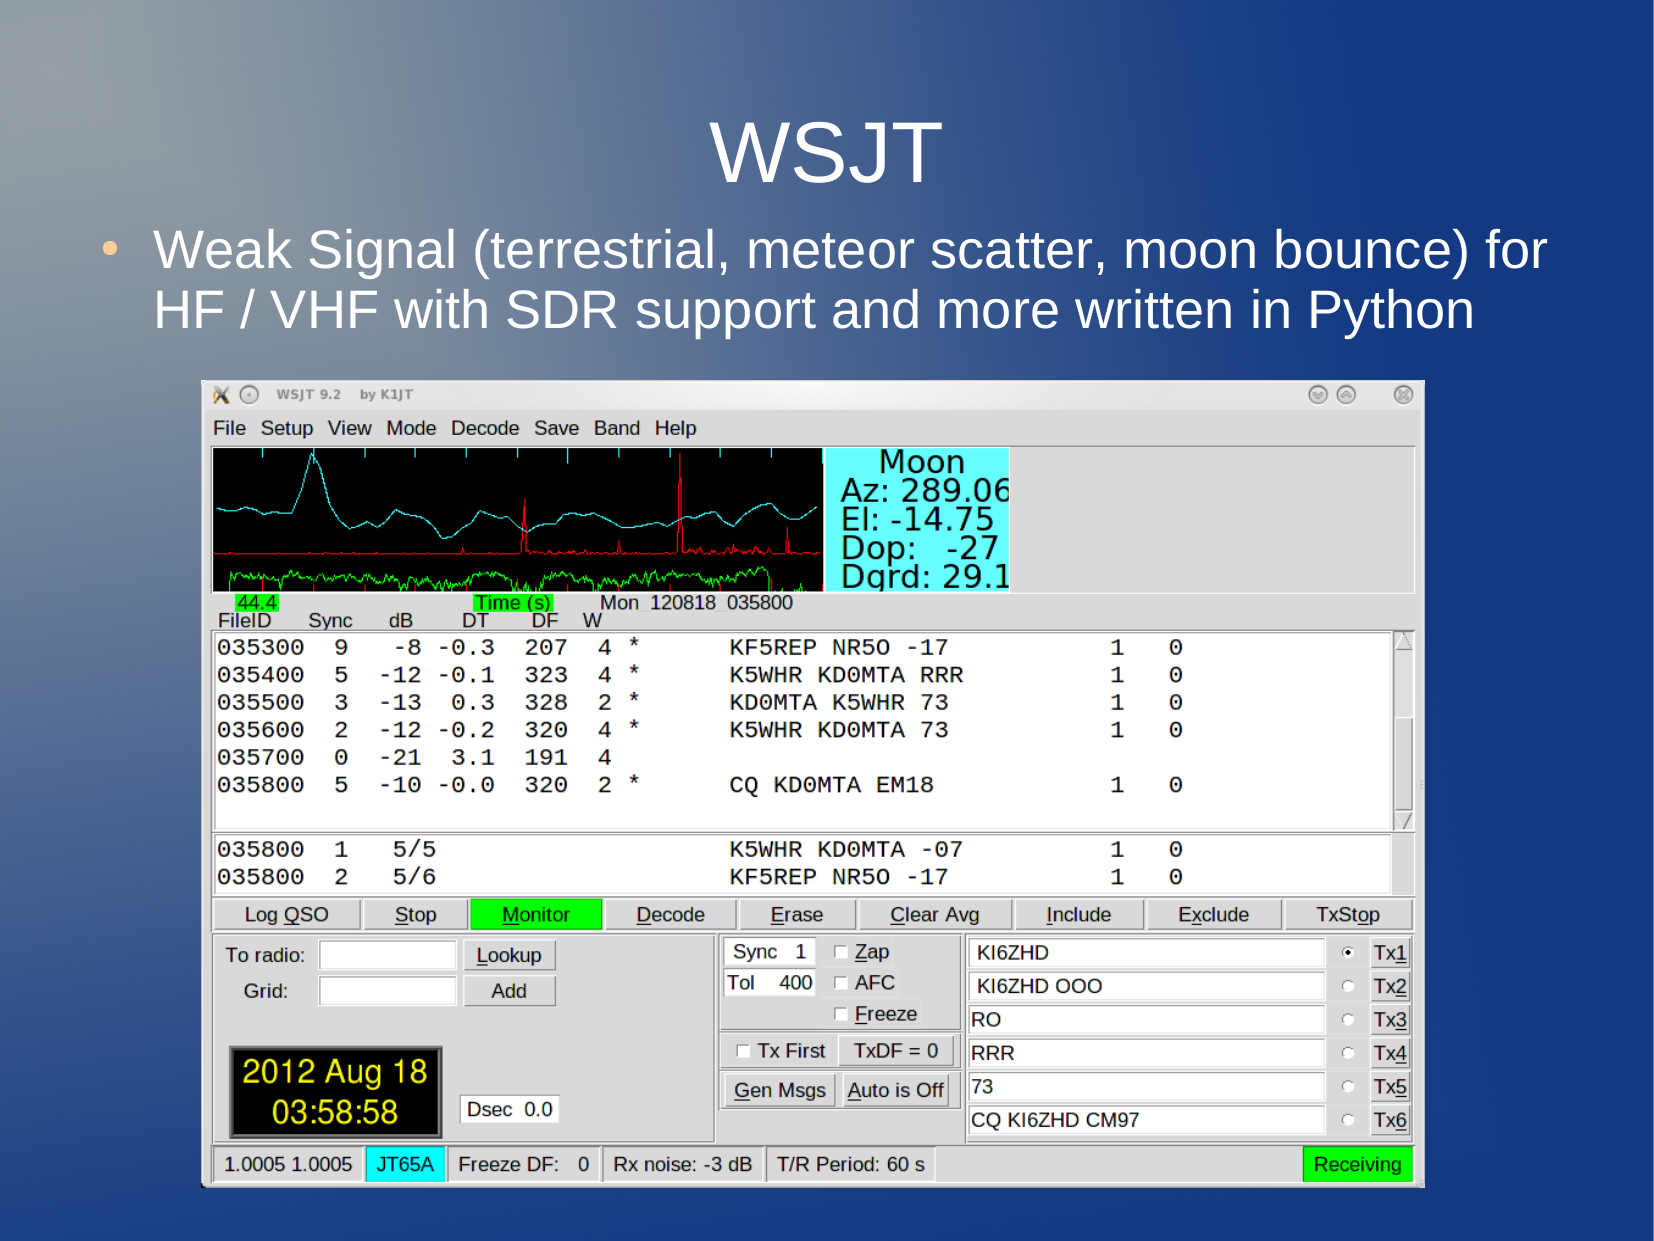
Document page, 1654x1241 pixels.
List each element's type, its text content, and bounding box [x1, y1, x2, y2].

title WSJT [82, 49, 1571, 219]
list Weak Signal (terrestrial, meteor scatter, moon bounce) for HF / VHF with SDR support and more written in Python [82, 219, 1571, 1038]
picture [0, 0, 1654, 1241]
